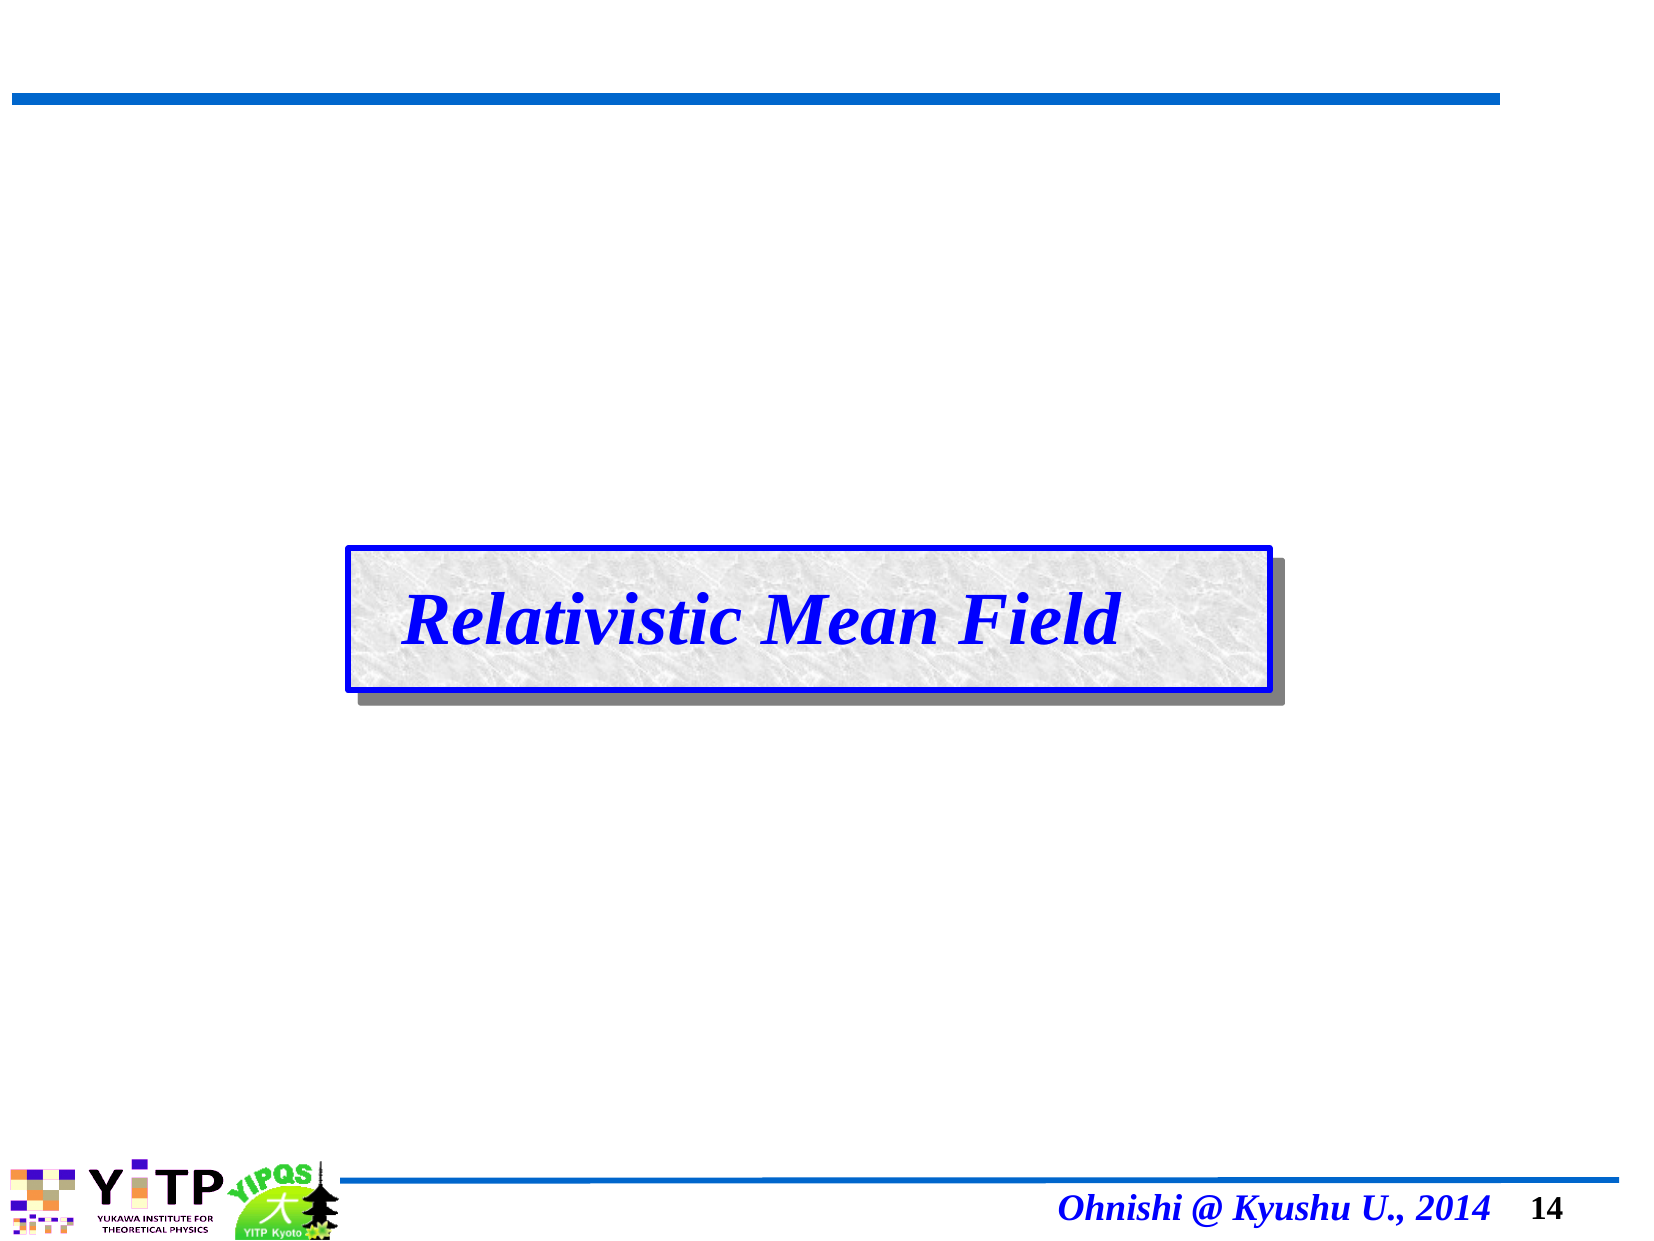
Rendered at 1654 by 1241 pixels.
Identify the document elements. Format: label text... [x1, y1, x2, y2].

picture [0, 1154, 340, 1241]
text_box Relativistic Mean Field [348, 548, 1270, 691]
